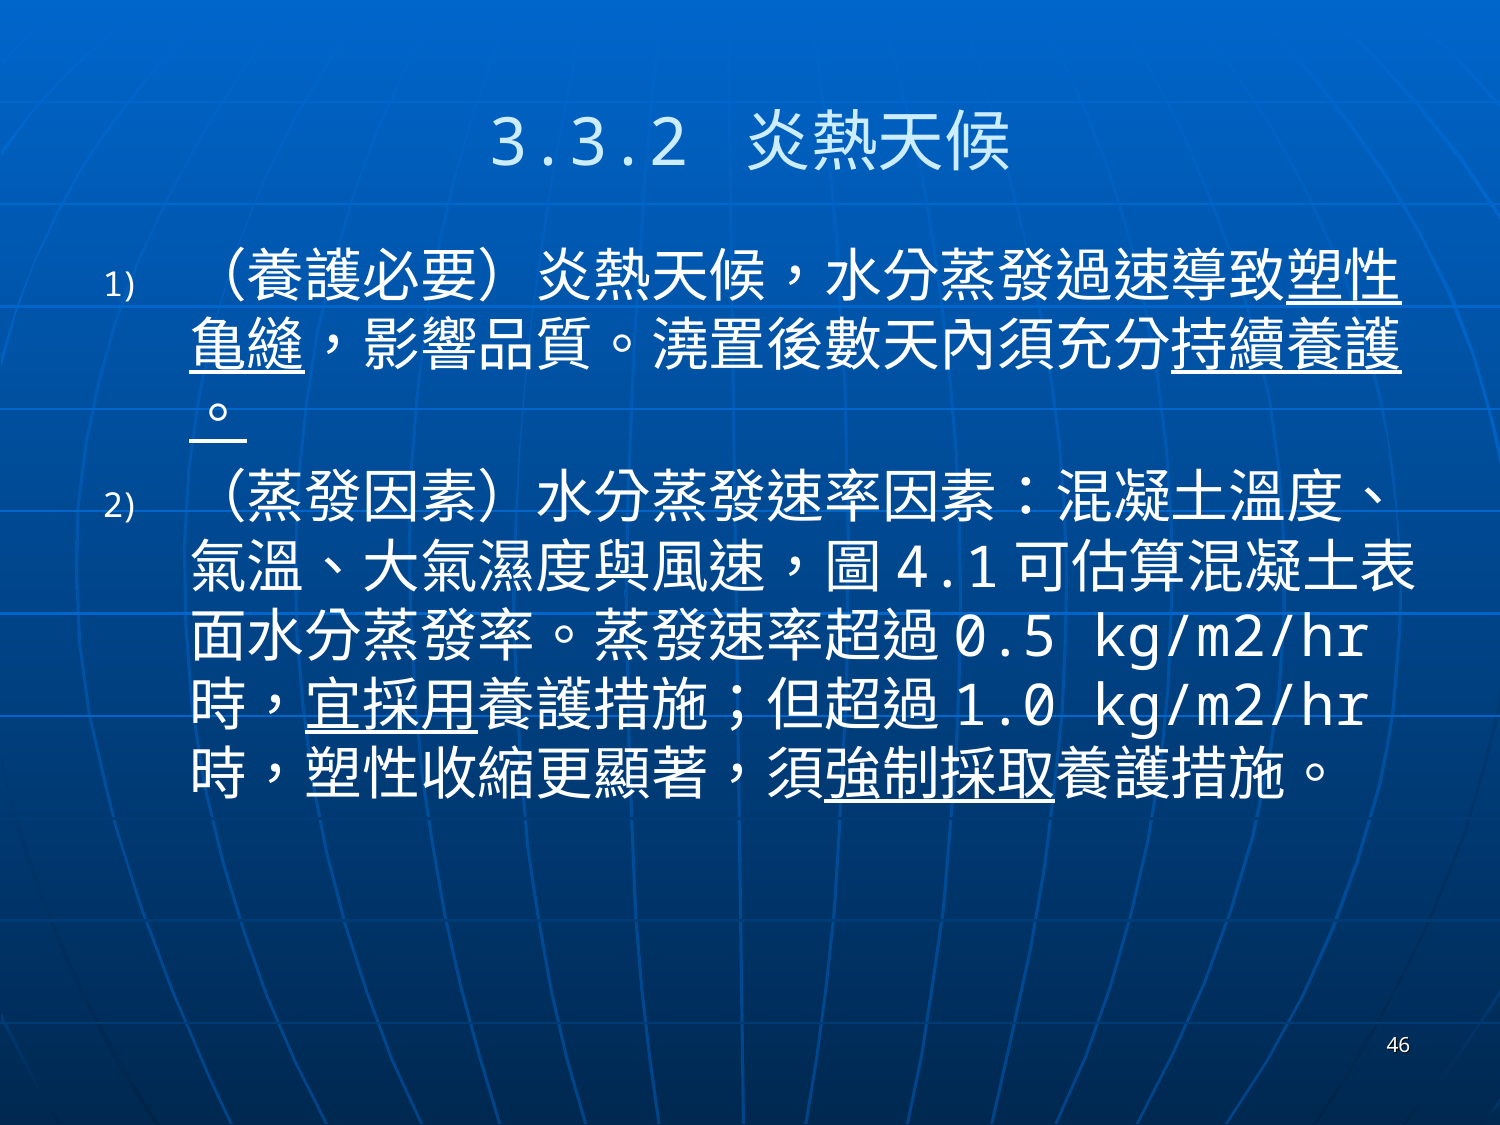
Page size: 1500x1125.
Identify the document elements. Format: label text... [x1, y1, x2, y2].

text_box <編號> [1074, 1024, 1426, 1100]
title 3.3.2 炎熱天候 [75, 45, 1426, 233]
list （養護必要）炎熱天候，水分蒸發過速導致塑性亀縫，影響品質。澆置後數天內須充分持續養護。 （蒸發因素）水分蒸發速率因素：混凝土溫度、氣溫、大氣濕度與風速，圖4.1可估算混凝土表面水分蒸發率。蒸發速率超過0.5 kg/m2/hr時，宜採用養護措施；但超過1.0 kg/m2/hr時，塑性收縮更顯著，須強制採取養護措施。 [87, 137, 1438, 880]
